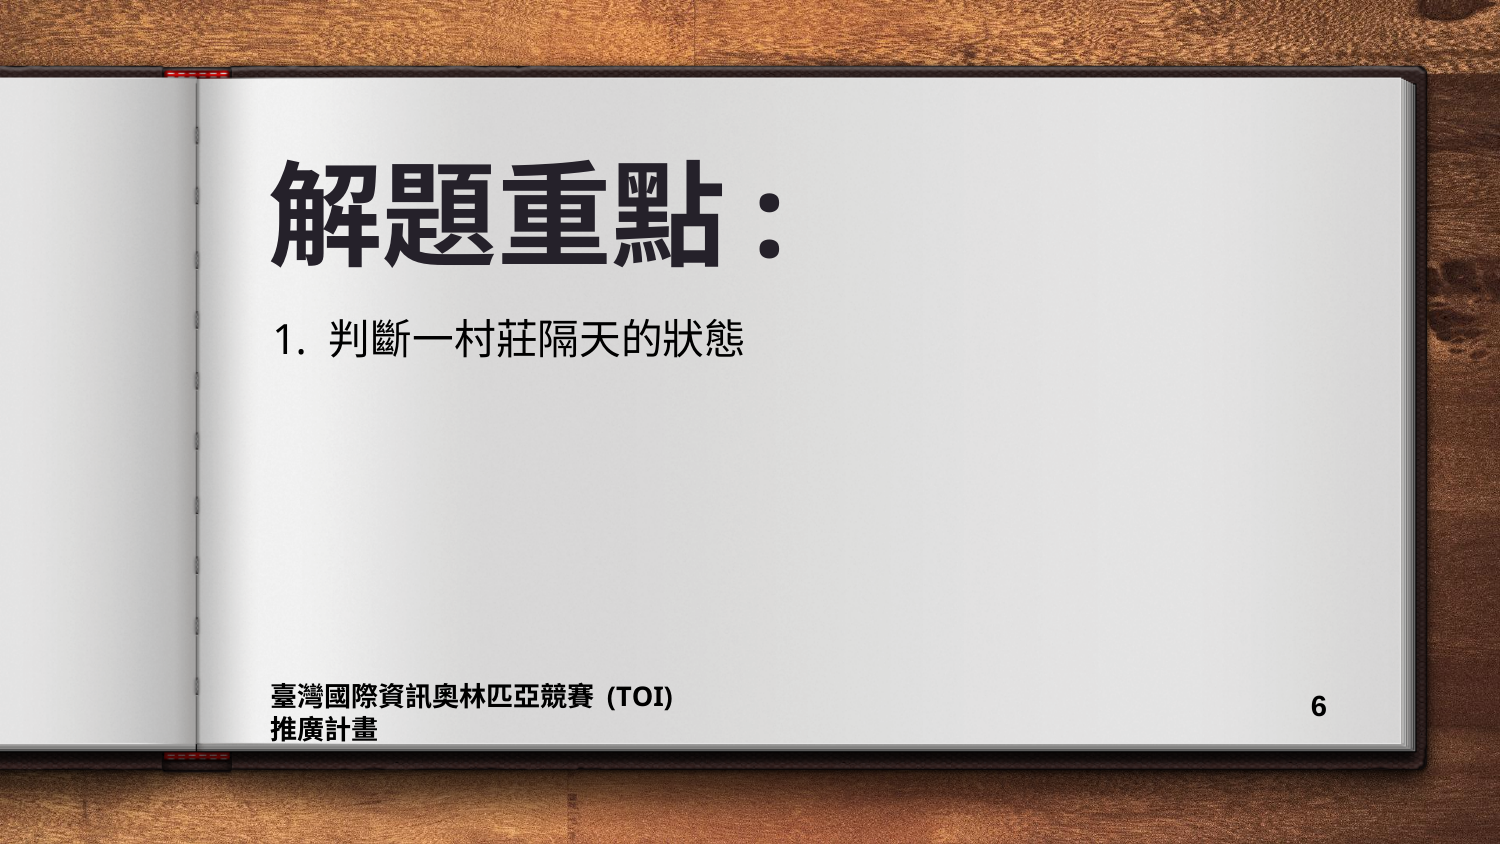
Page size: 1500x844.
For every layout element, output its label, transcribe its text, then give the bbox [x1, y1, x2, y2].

text_box 解題重點: [253, 105, 784, 296]
text_box 判斷一村莊隔天的狀態 [257, 305, 1311, 372]
text_box 6 [1295, 672, 1386, 737]
